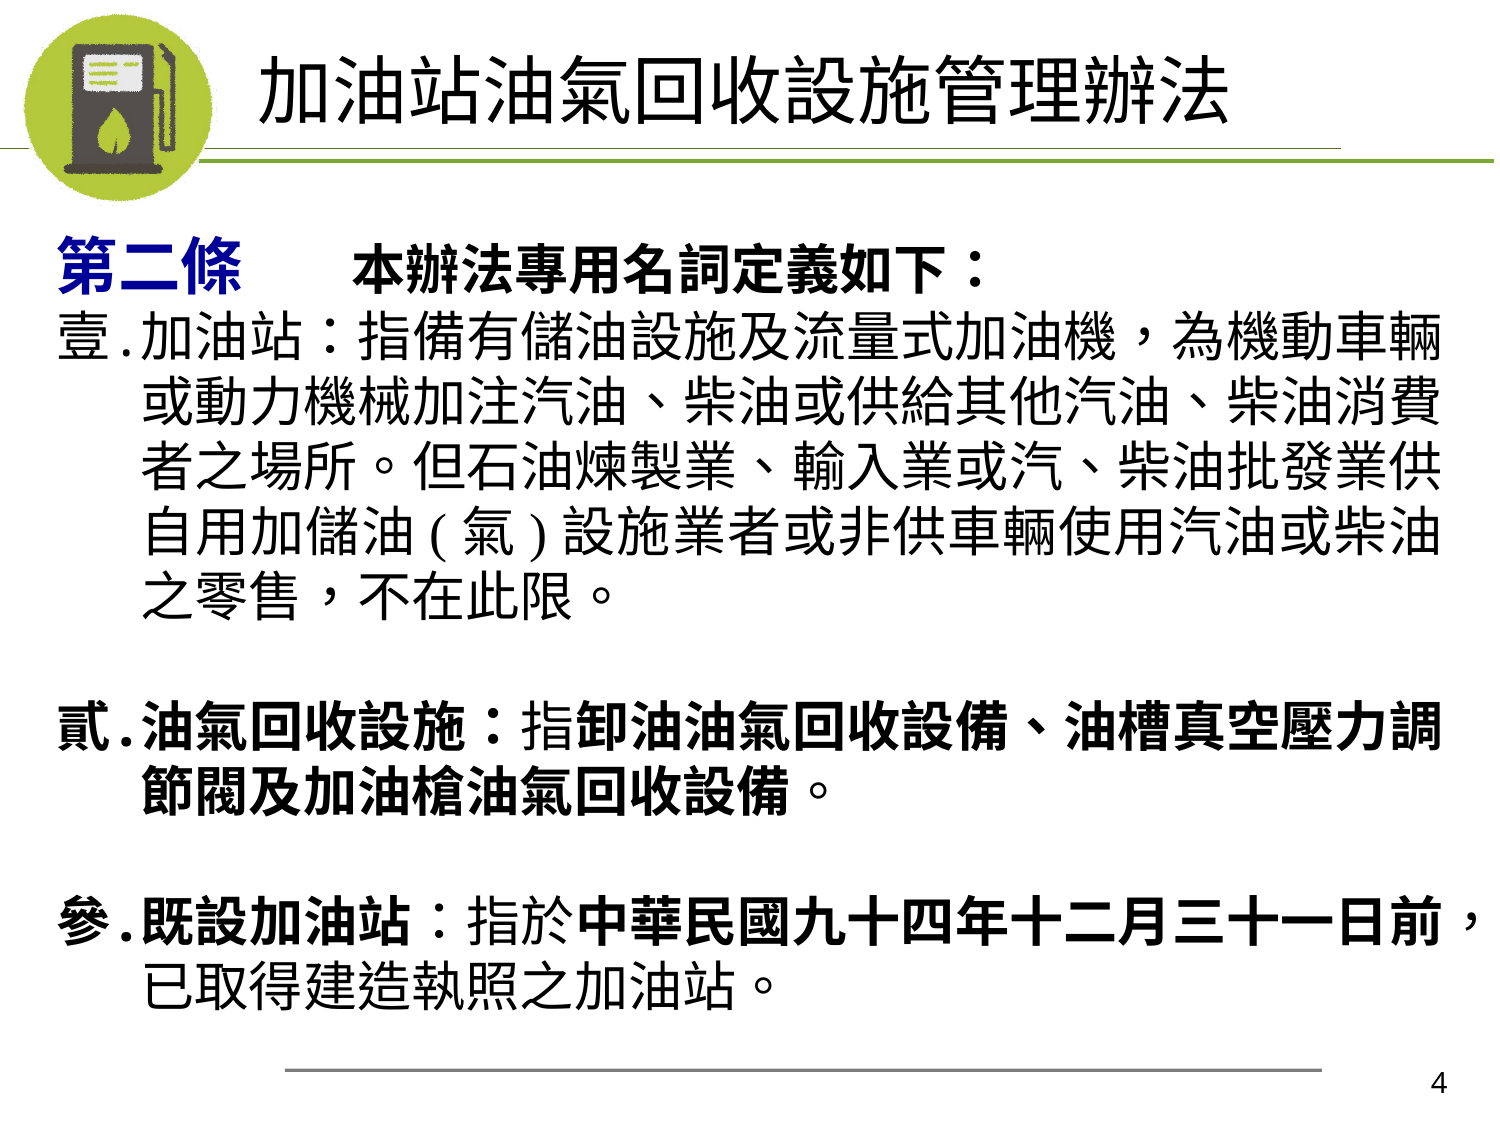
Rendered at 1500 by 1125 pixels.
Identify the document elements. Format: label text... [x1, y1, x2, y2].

text_box 第二條 本辦法專用名詞定義如下： 加油站：指備有儲油設施及流量式加油機，為機動車輛或動力機械加注汽油、柴油或供給其他汽油、柴油消費者之場所。但石油煉製業、輸入業或汽、柴油批發業供自用加儲油(氣)設施業者或非供車輛使用汽油或柴油之零售，不在此限。 油氣回收設施：指卸油油氣回收設備、油槽真空壓力調節閥及加油槍油氣回收設備。 既設加油站：指於中華民國九十四年十二月三十一日前，已取得建造執照之加油站。 [41, 219, 1459, 988]
picture [17, 7, 219, 208]
title 加油站油氣回收設施管理辦法 [242, 40, 1465, 149]
slide_number <編號> [1396, 1046, 1483, 1123]
